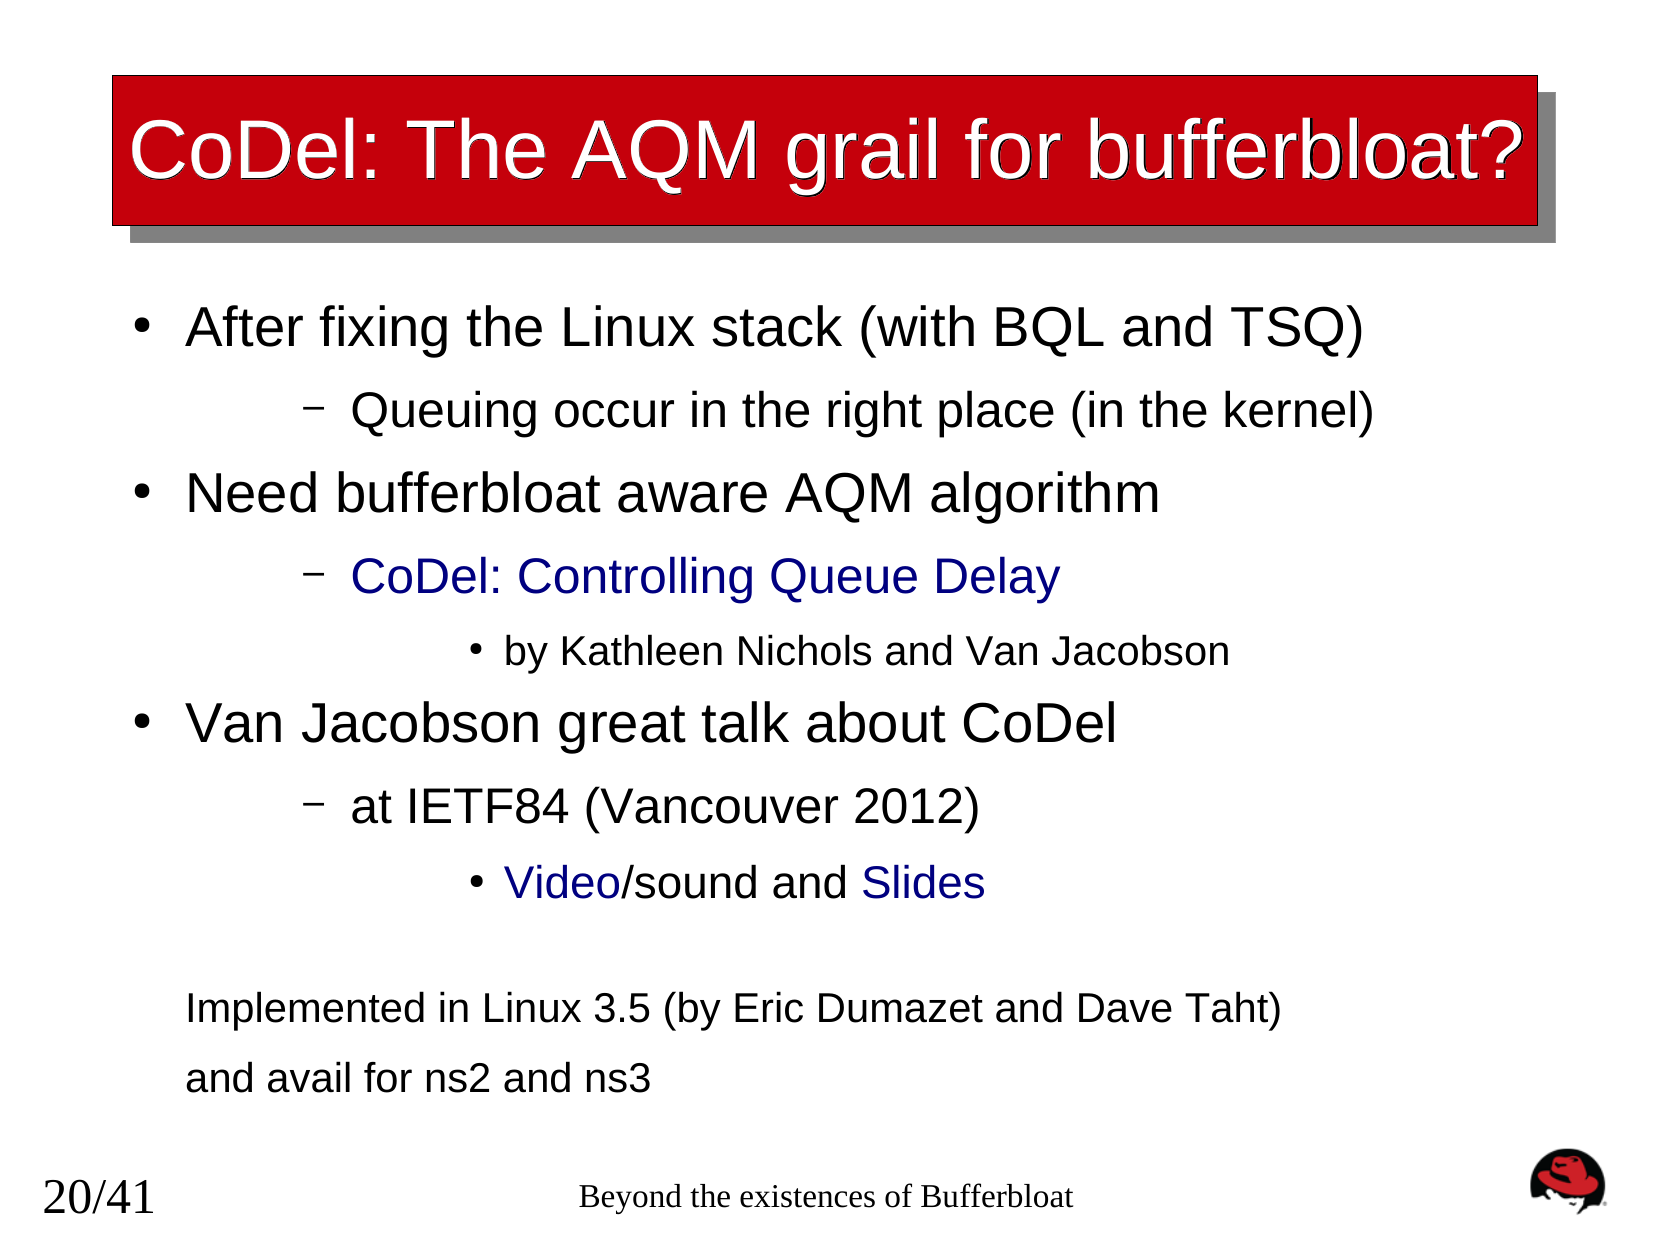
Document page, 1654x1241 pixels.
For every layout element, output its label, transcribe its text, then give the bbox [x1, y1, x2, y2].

list After fixing the Linux stack (with BQL and TSQ) Queuing occur in the right place (in the kernel) Need bufferbloat aware AQM algorithm CoDel: Controlling Queue Delay by Kathleen Nichols and Van Jacobson Van Jacobson great talk about CoDel at IETF84 (Vancouver 2012) Video/sound and Slides Implemented in Linux 3.5 (by Eric Dumazet and Dave Taht) and avail for ns2 and ns3 [114, 295, 1540, 1126]
title CoDel: The AQM grail for bufferbloat? [116, 75, 1538, 226]
picture [1529, 1146, 1613, 1224]
